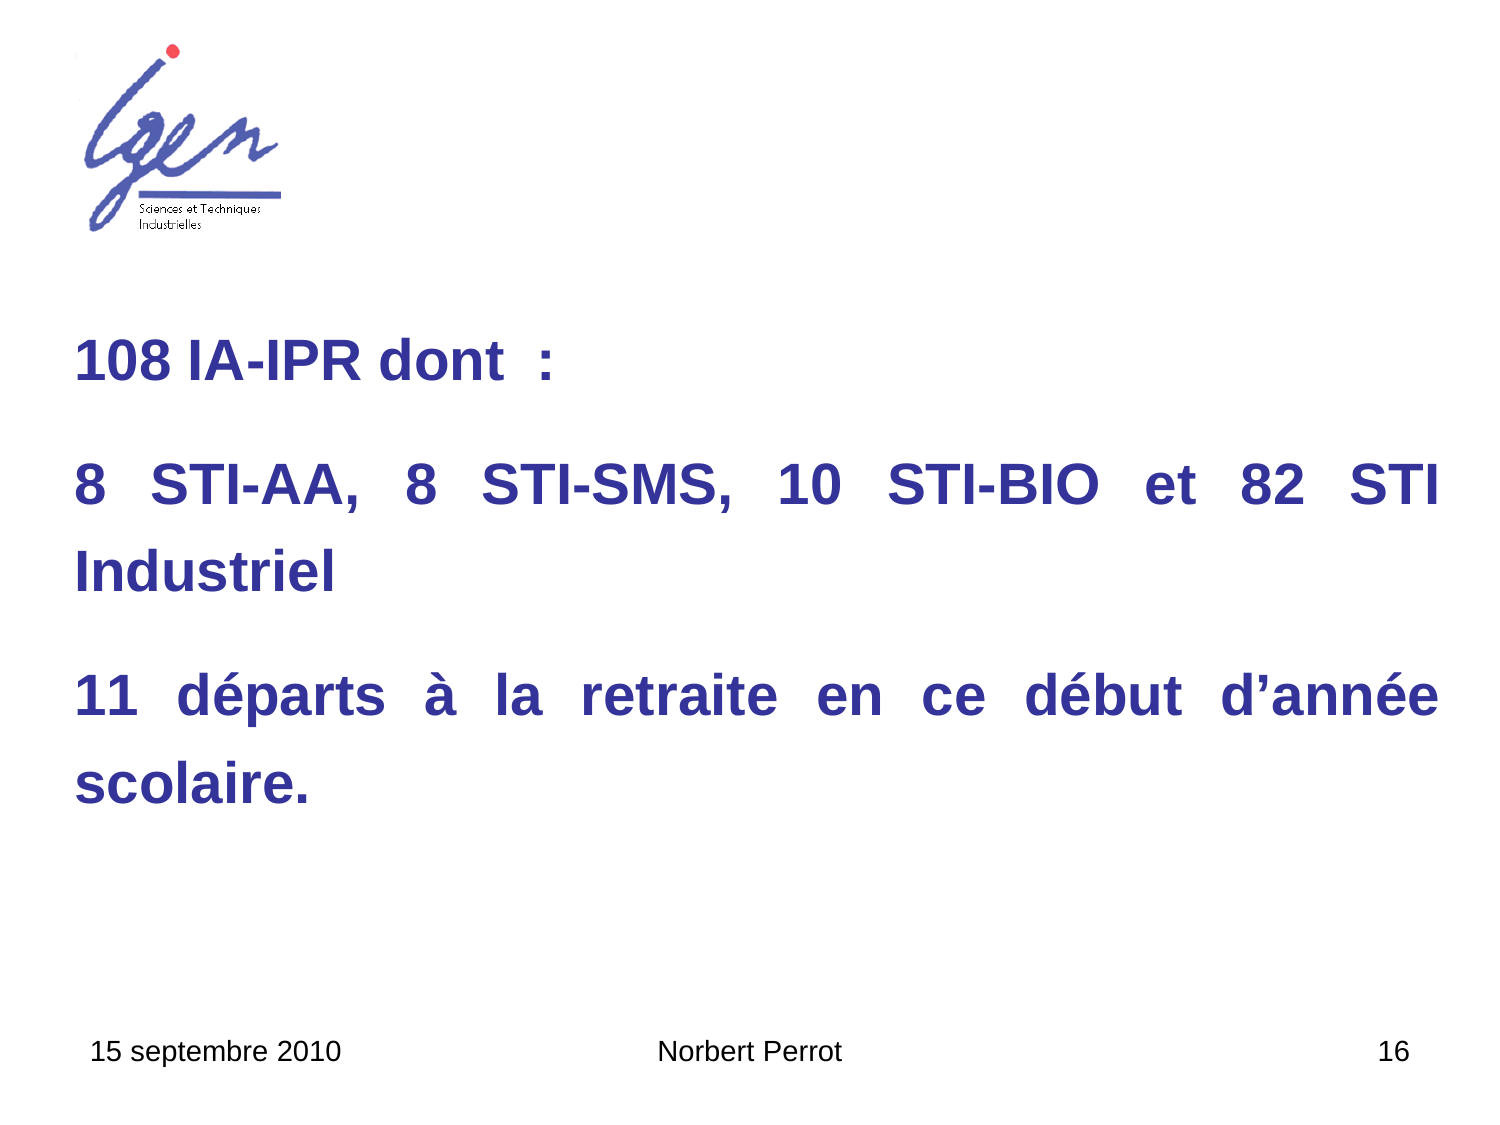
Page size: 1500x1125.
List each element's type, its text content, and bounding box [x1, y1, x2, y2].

text_box 108 IA-IPR dont : 8 STI-AA, 8 STI-SMS, 10 STI-BIO et 82 STI Industriel 11 départs à la retraite en ce début d’année scolaire. [59, 296, 1457, 823]
text_box Norbert Perrot [512, 1024, 988, 1103]
text_box <numéro> [1074, 1024, 1426, 1103]
text_box 15 septembre 2010 [74, 1024, 426, 1103]
picture [75, 42, 281, 235]
